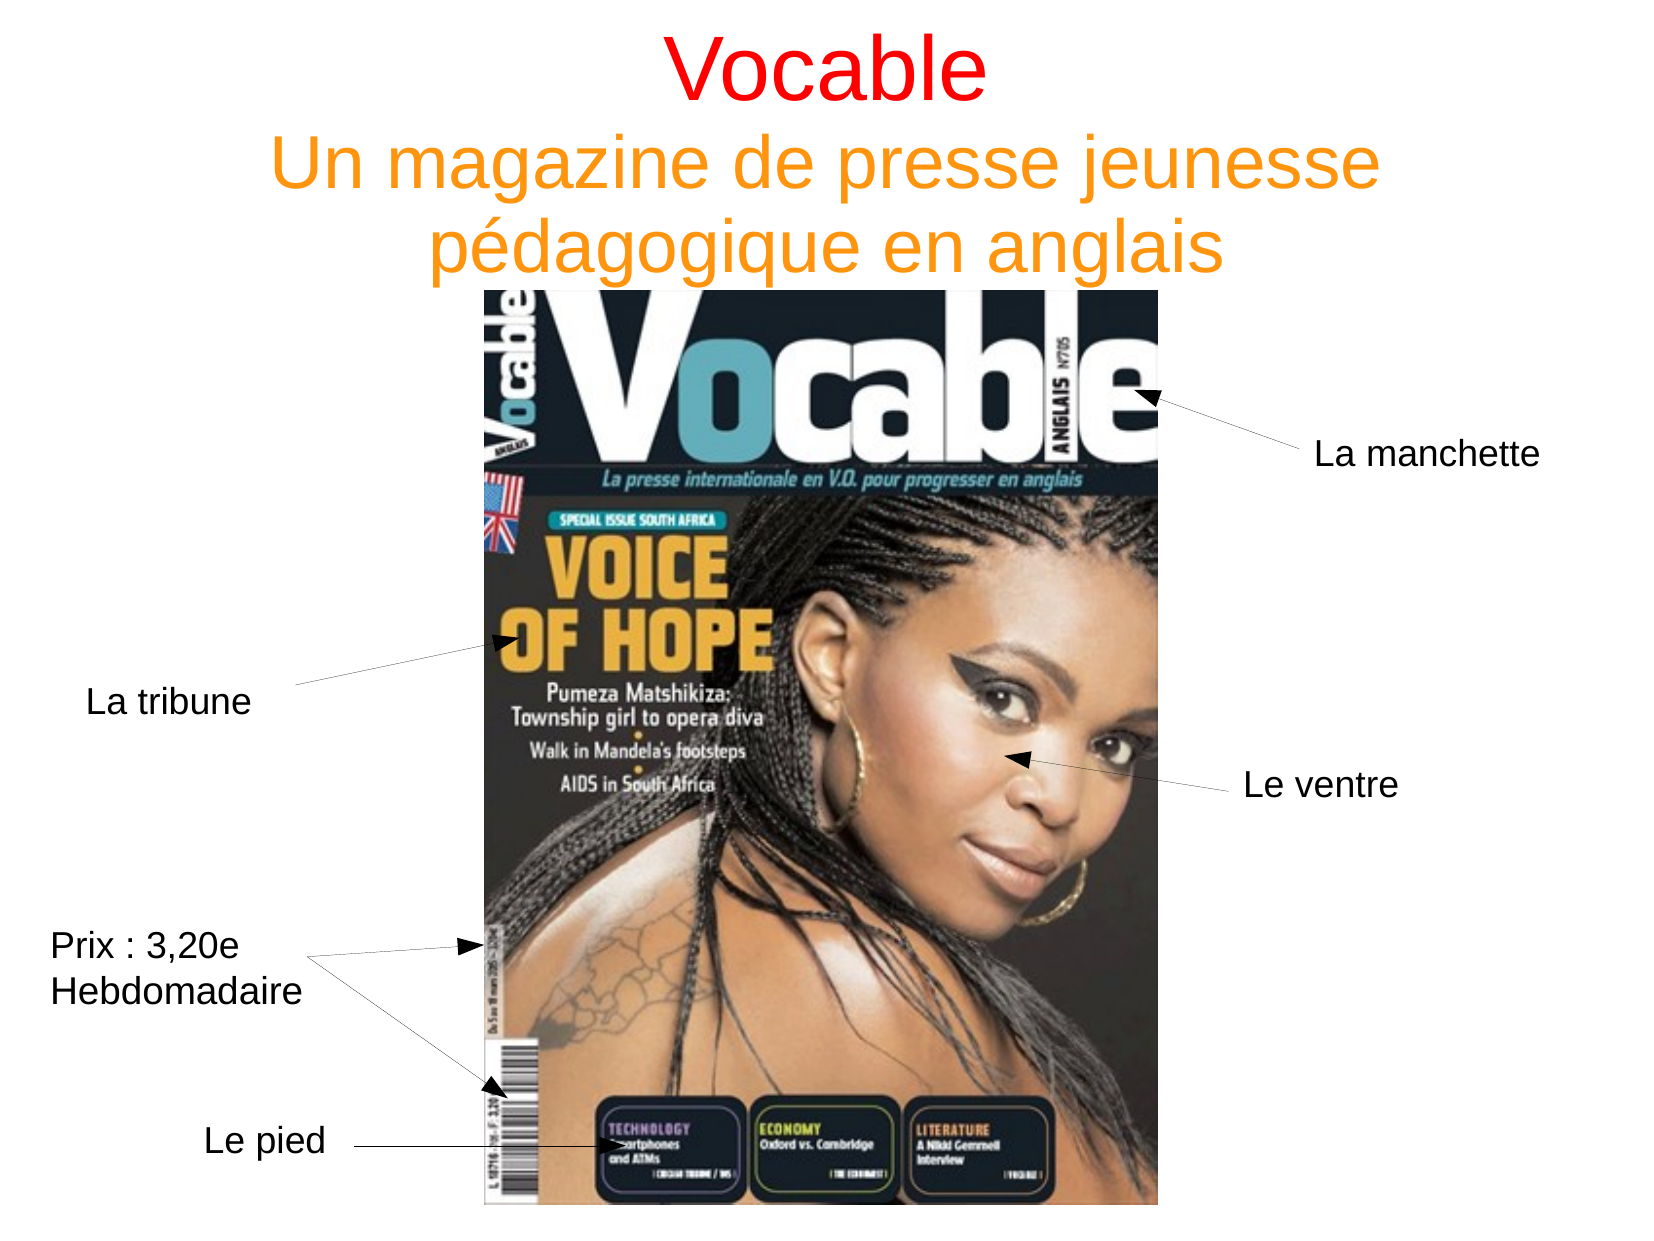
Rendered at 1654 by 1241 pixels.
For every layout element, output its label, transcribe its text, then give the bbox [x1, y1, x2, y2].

text_box La manchette [1299, 425, 1571, 483]
picture [484, 290, 1158, 1205]
title Vocable Un magazine de presse jeunesse pédagogique en anglais [82, 17, 1571, 289]
text_box Le ventre [1228, 755, 1501, 813]
text_box La tribune [70, 673, 296, 731]
text_box Prix : 3,20e Hebdomadaire [35, 917, 520, 1052]
text_box Le pied [188, 1112, 367, 1170]
